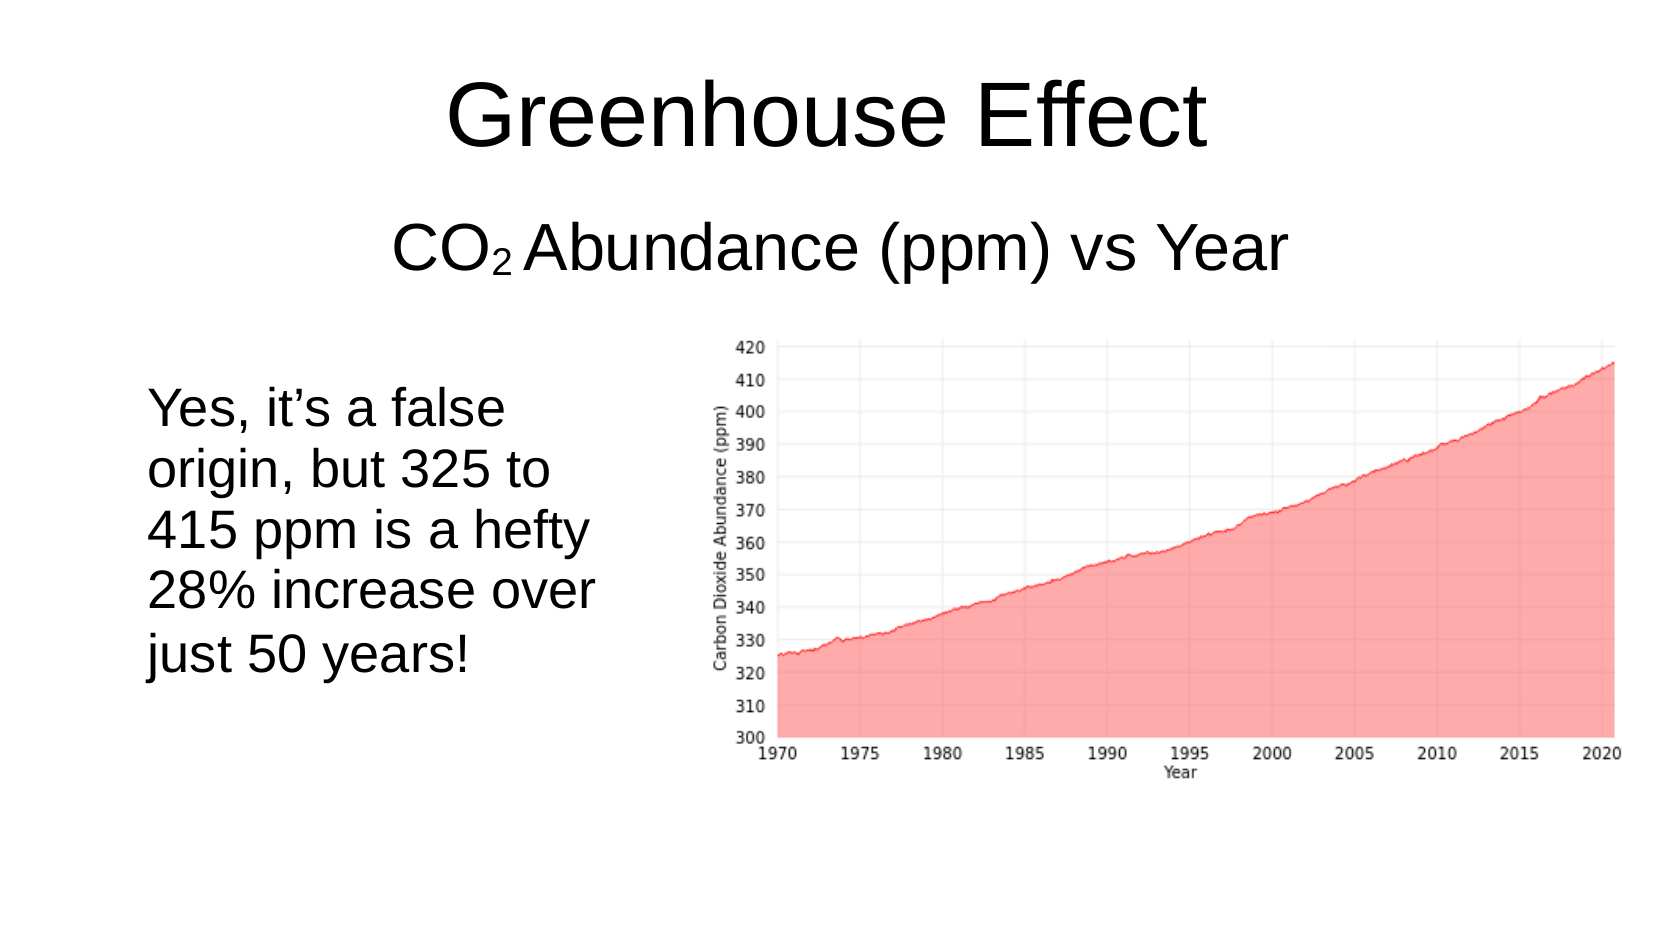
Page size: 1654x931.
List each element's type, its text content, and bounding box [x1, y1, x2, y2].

text_box Yes, it’s a false origin, but 325 to 415 ppm is a hefty 28% increase over just 50 years! [147, 295, 650, 768]
title Greenhouse Effect [82, 37, 1571, 158]
subtitle CO2 Abundance (ppm) vs Year [52, 158, 1630, 337]
picture [684, 324, 1654, 816]
